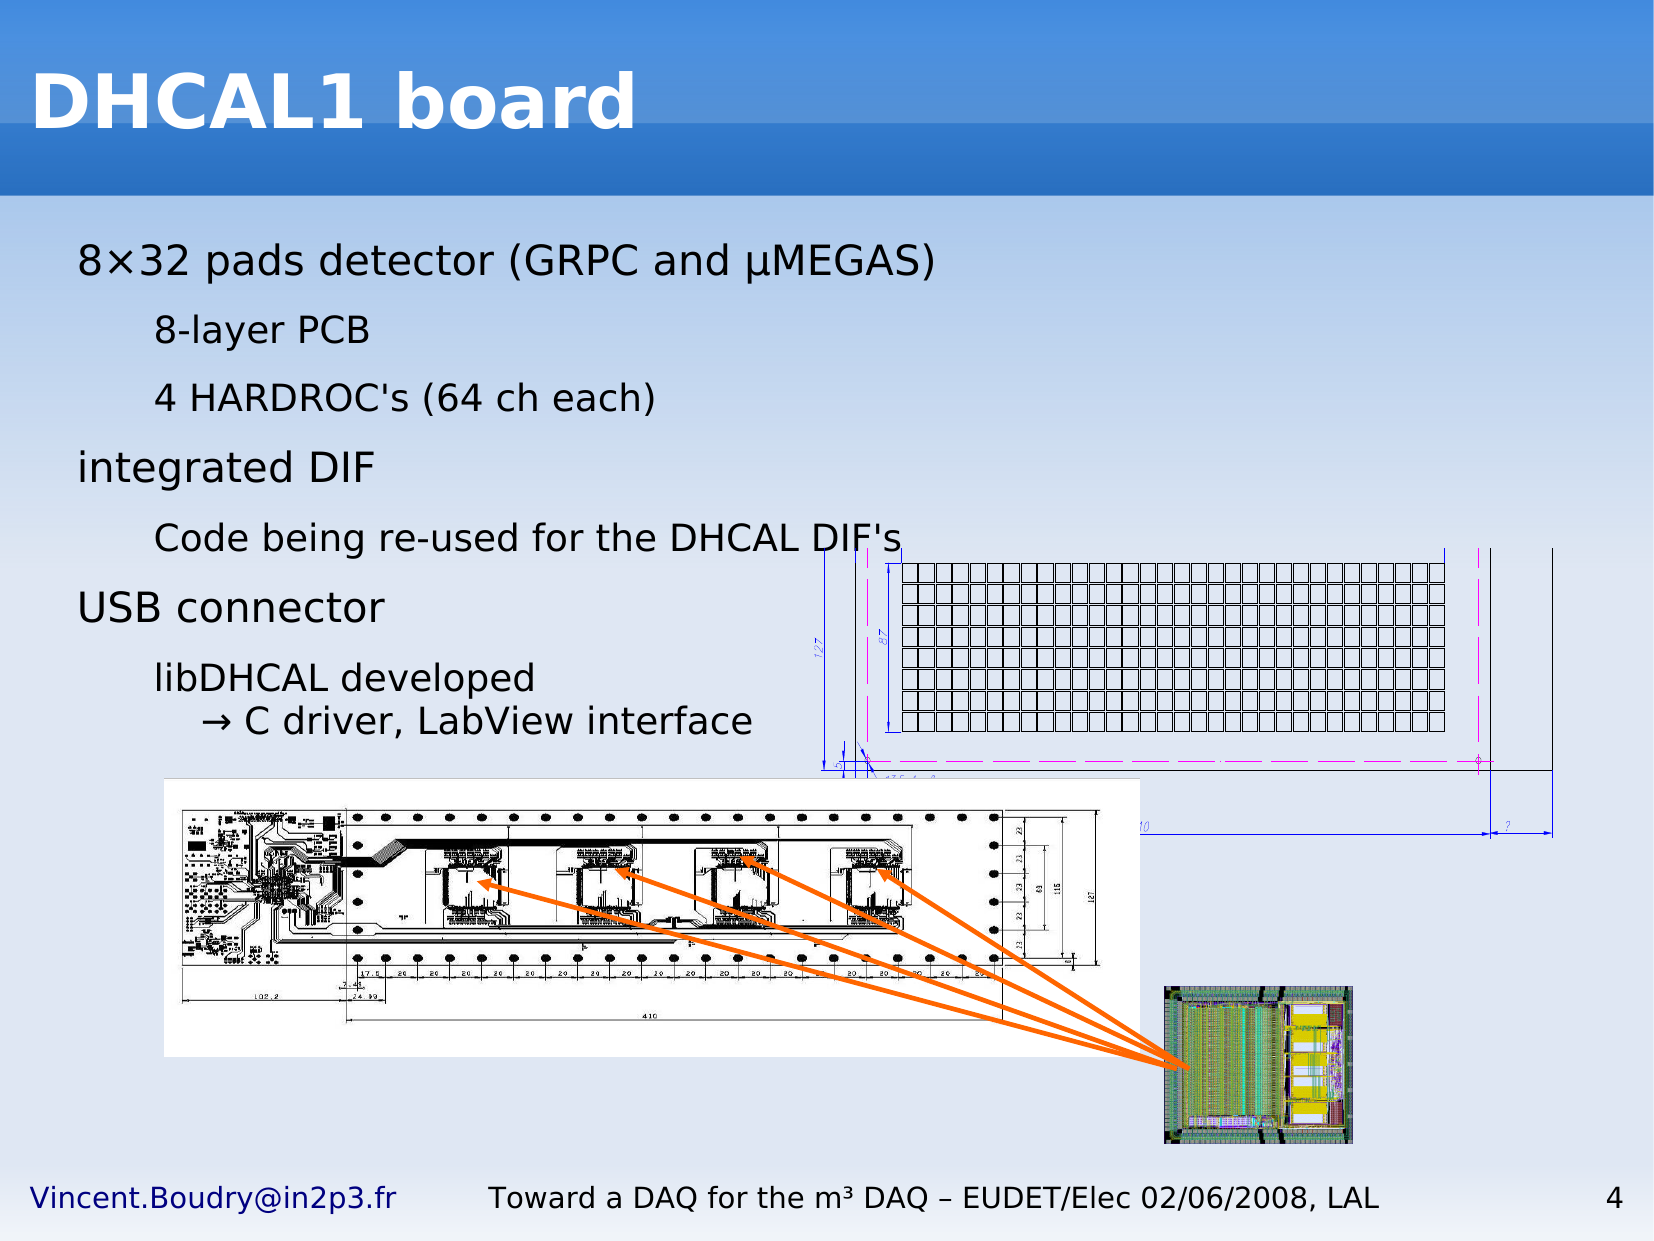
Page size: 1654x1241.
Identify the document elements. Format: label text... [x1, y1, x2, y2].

list 8×32 pads detector (GRPC and µMEGAS) 8-layer PCB 4 HARDROC's (64 ch each) integrated DIF Code being re-used for the DHCAL DIF's USB connector libDHCAL developed → C driver, LabView interface [59, 236, 1595, 1137]
picture [0, 0, 1654, 1241]
title DHCAL1 board [29, 7, 1654, 200]
